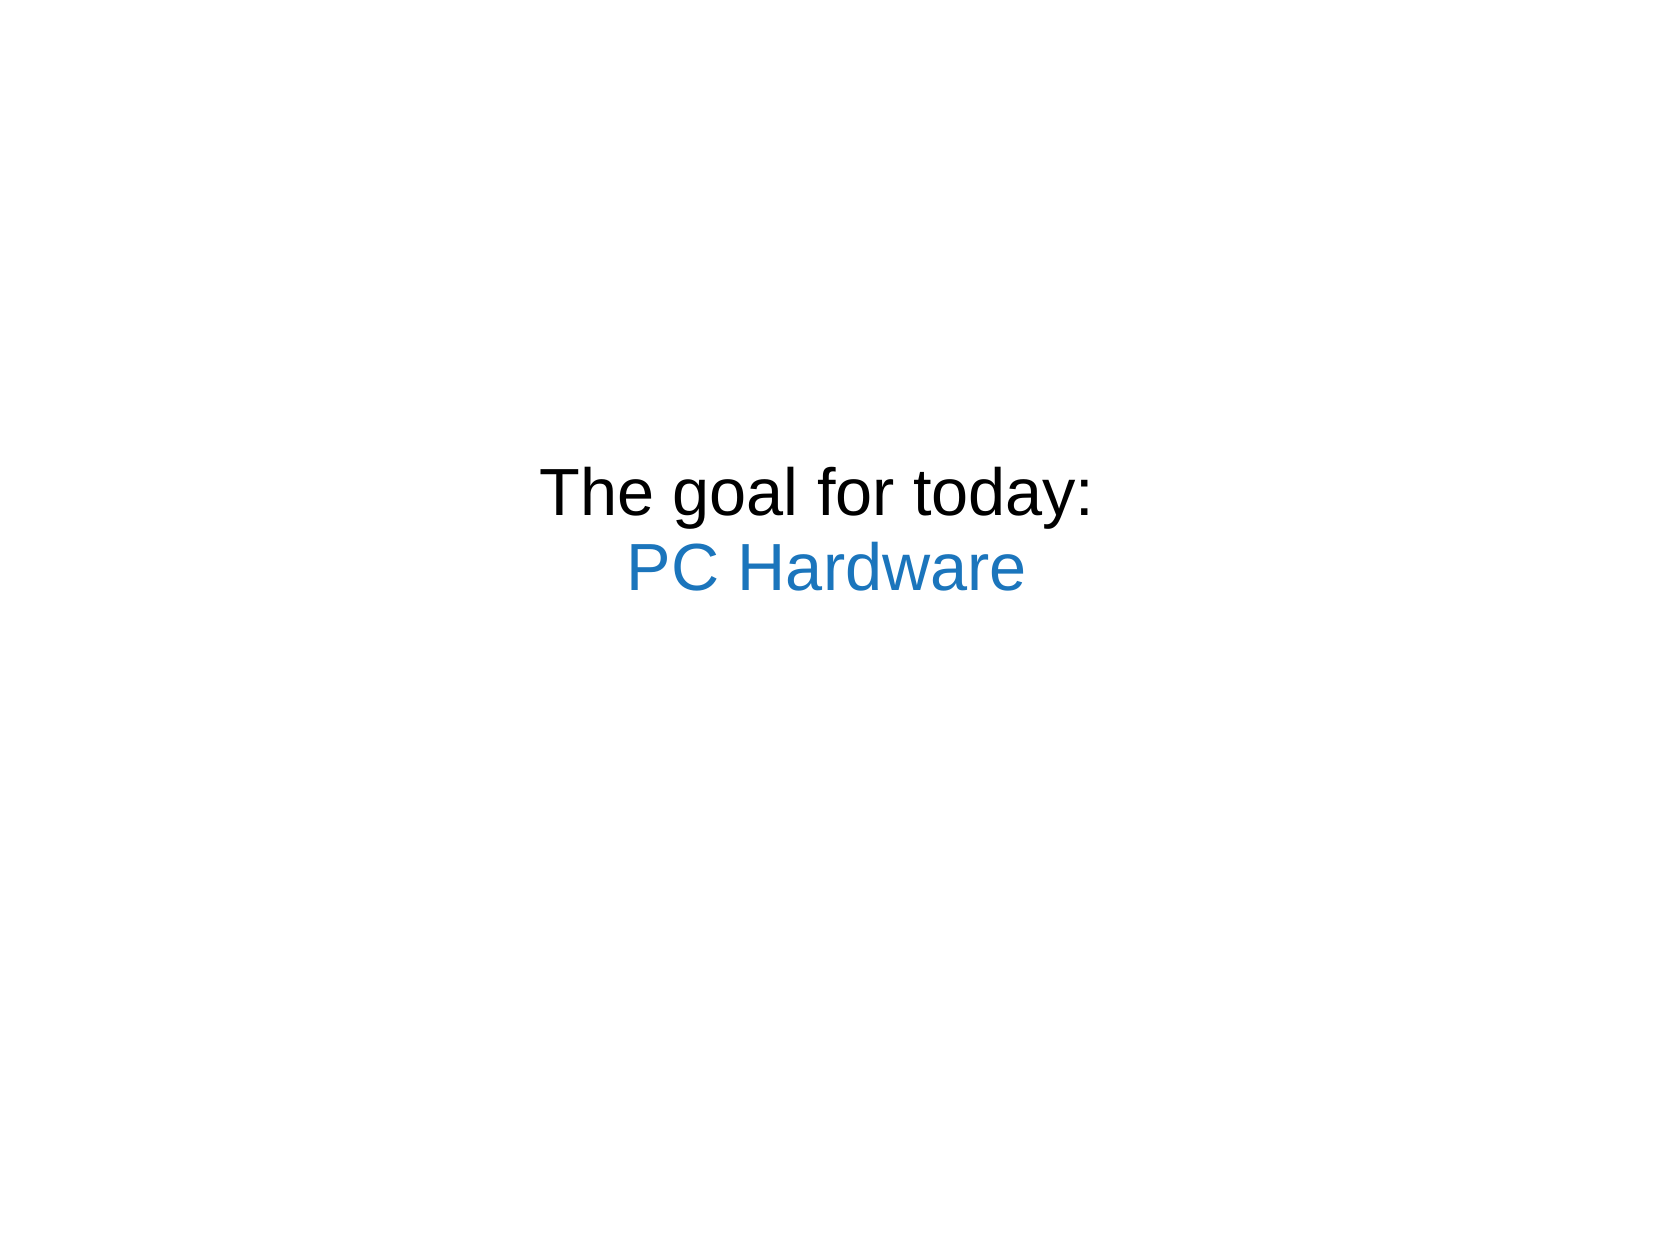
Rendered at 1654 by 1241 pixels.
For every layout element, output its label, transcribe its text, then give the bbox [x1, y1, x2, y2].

subtitle The goal for today: PC Hardware [82, 49, 1571, 1010]
